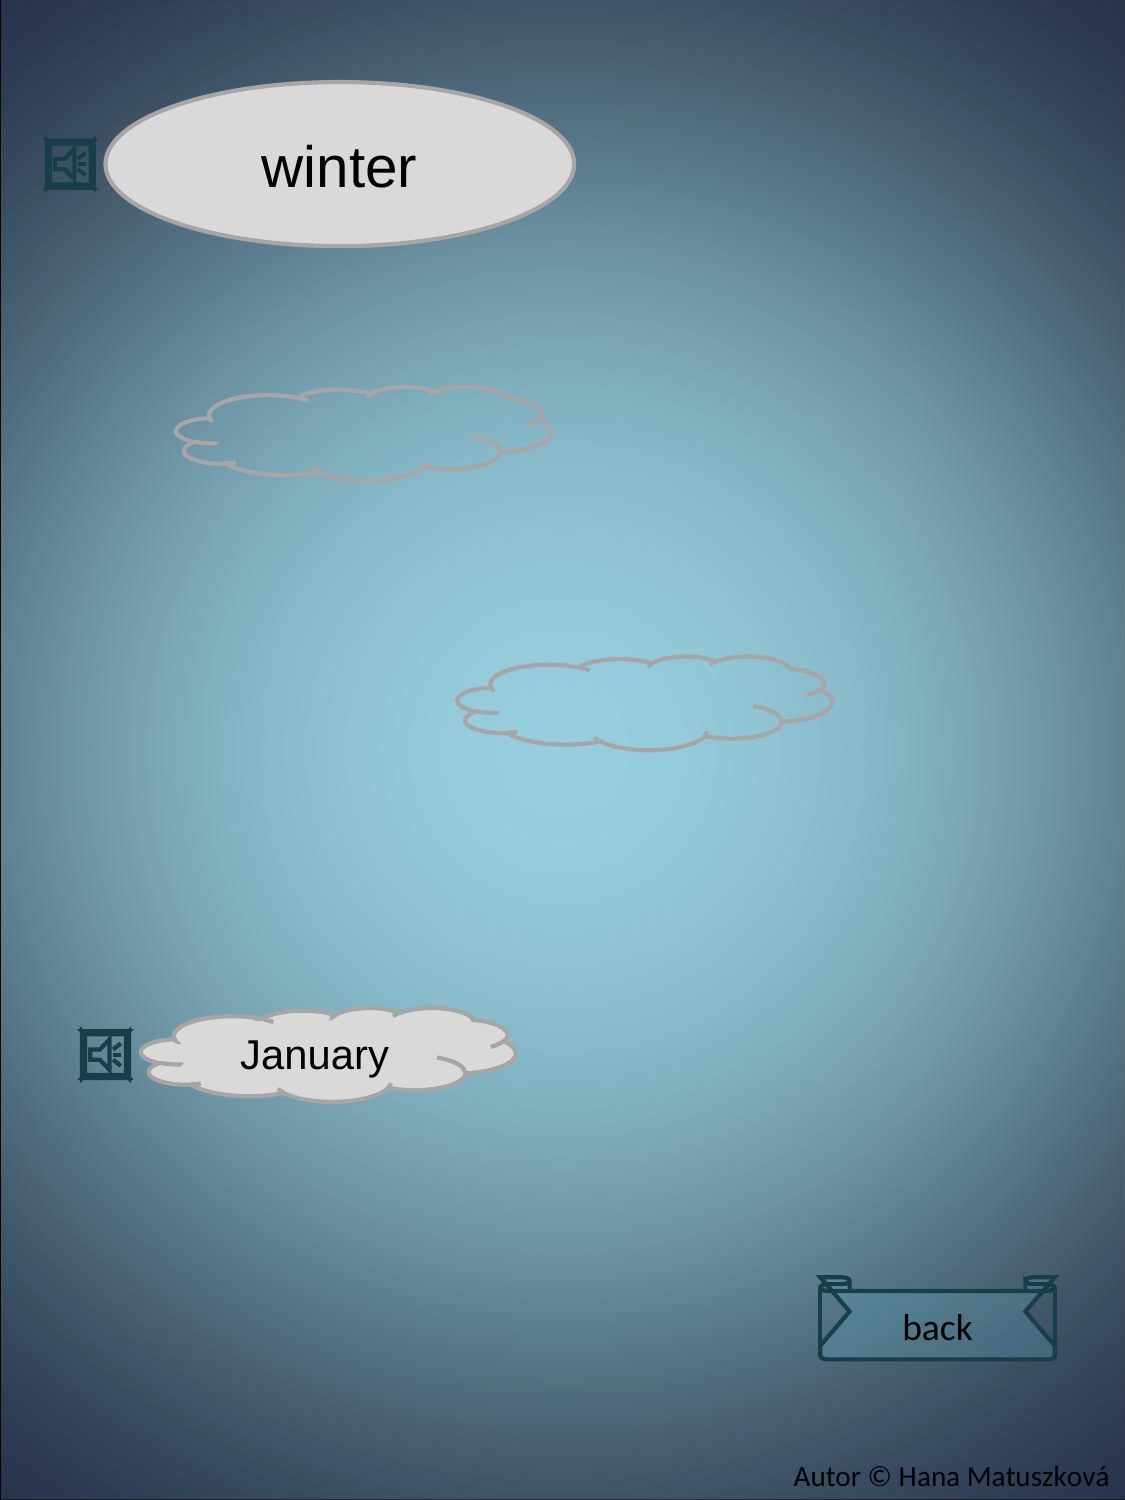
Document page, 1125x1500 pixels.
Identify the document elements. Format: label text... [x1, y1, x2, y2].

picture [0, 0, 1125, 1500]
text_box back [820, 1277, 1055, 1360]
text_box January [140, 1008, 516, 1102]
text_box Autor © Hana Matuszková [778, 1449, 1125, 1500]
text_box winter [105, 82, 575, 247]
